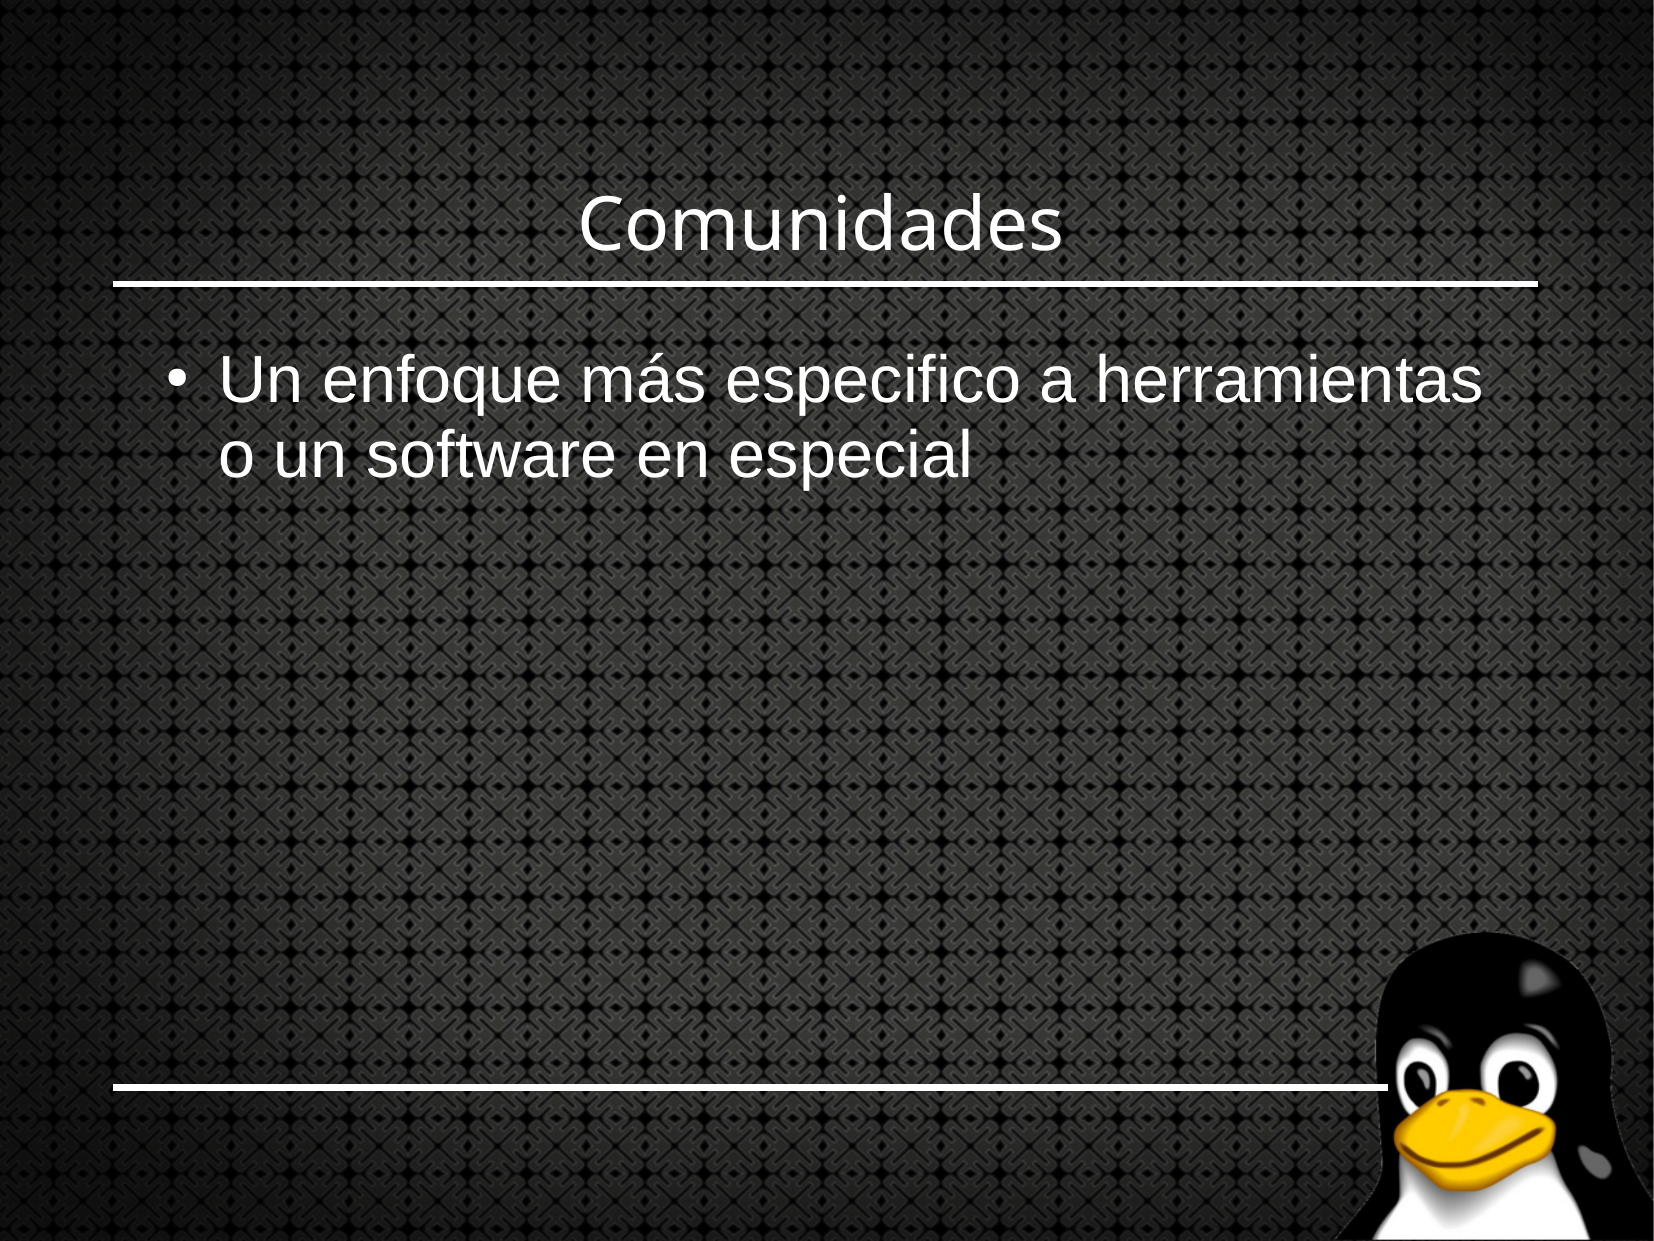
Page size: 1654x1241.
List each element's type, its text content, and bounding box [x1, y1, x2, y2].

picture [0, 0, 1654, 1241]
title Comunidades [135, 125, 1506, 318]
list Un enfoque más especifico a herramientas o un software en especial [147, 342, 1506, 1037]
